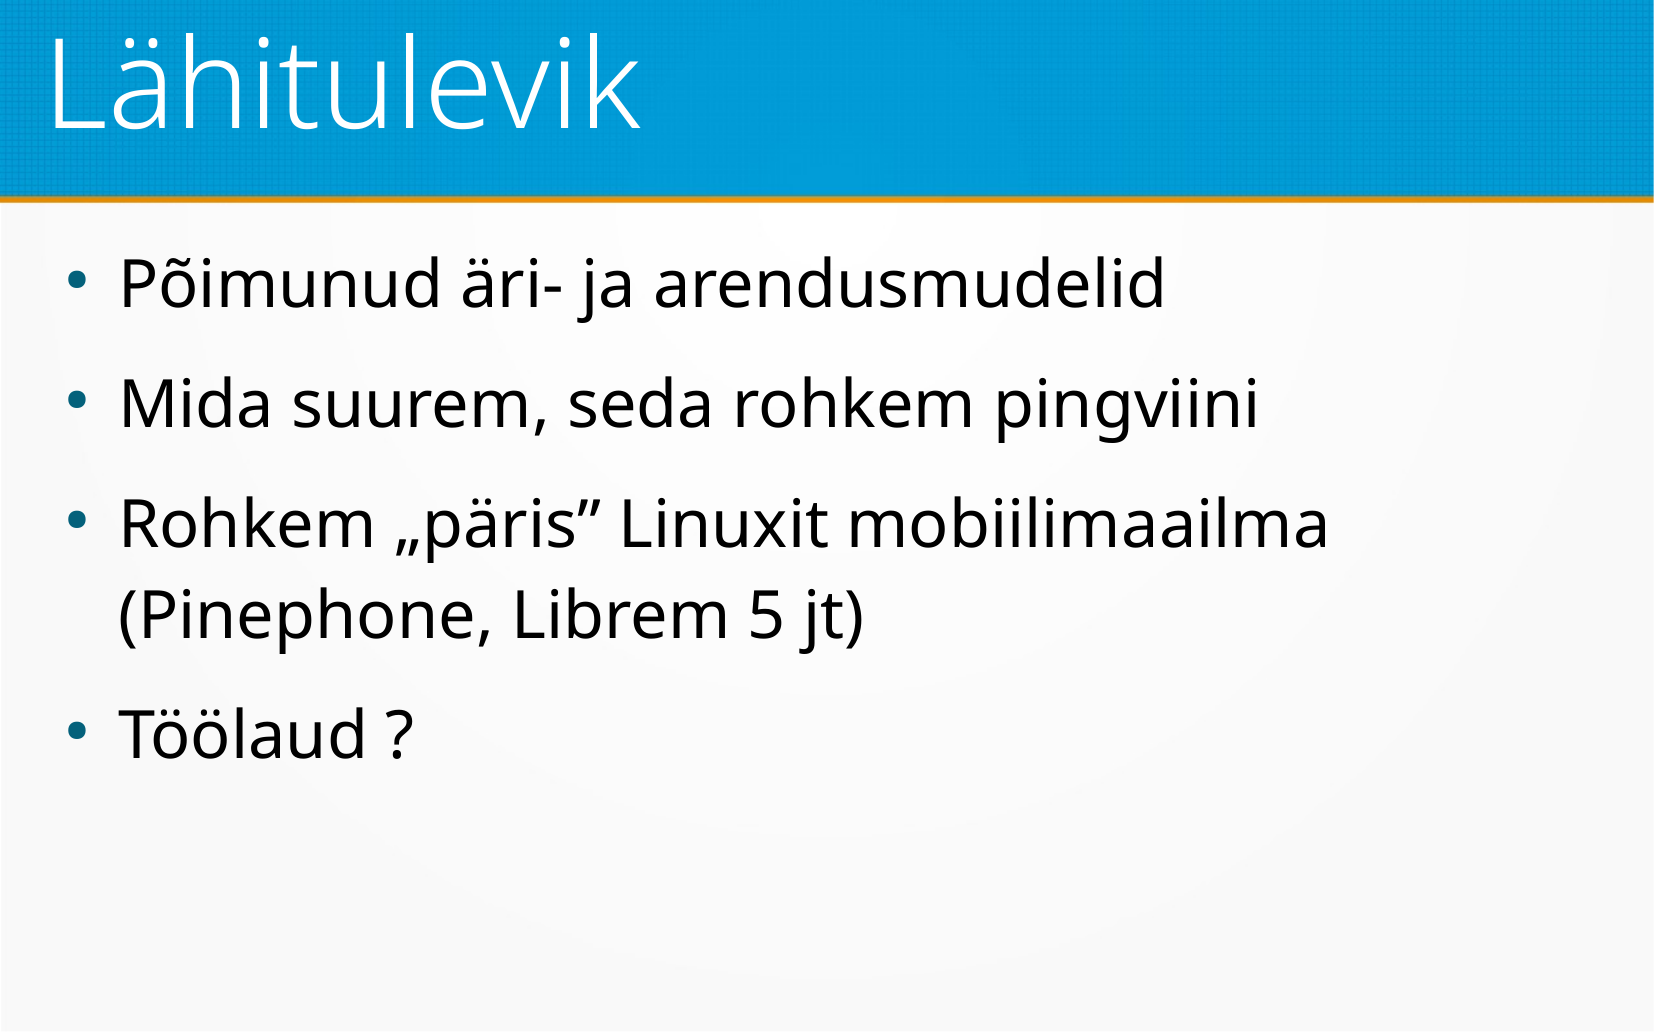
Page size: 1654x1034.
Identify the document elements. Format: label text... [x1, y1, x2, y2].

picture [0, 195, 1654, 1034]
list Põimunud äri- ja arendusmudelid Mida suurem, seda rohkem pingviini Rohkem „päris” Linuxit mobiilimaailma (Pinephone, Librem 5 jt) Töölaud ? [47, 236, 1607, 1002]
title Lähitulevik [43, 0, 1619, 166]
